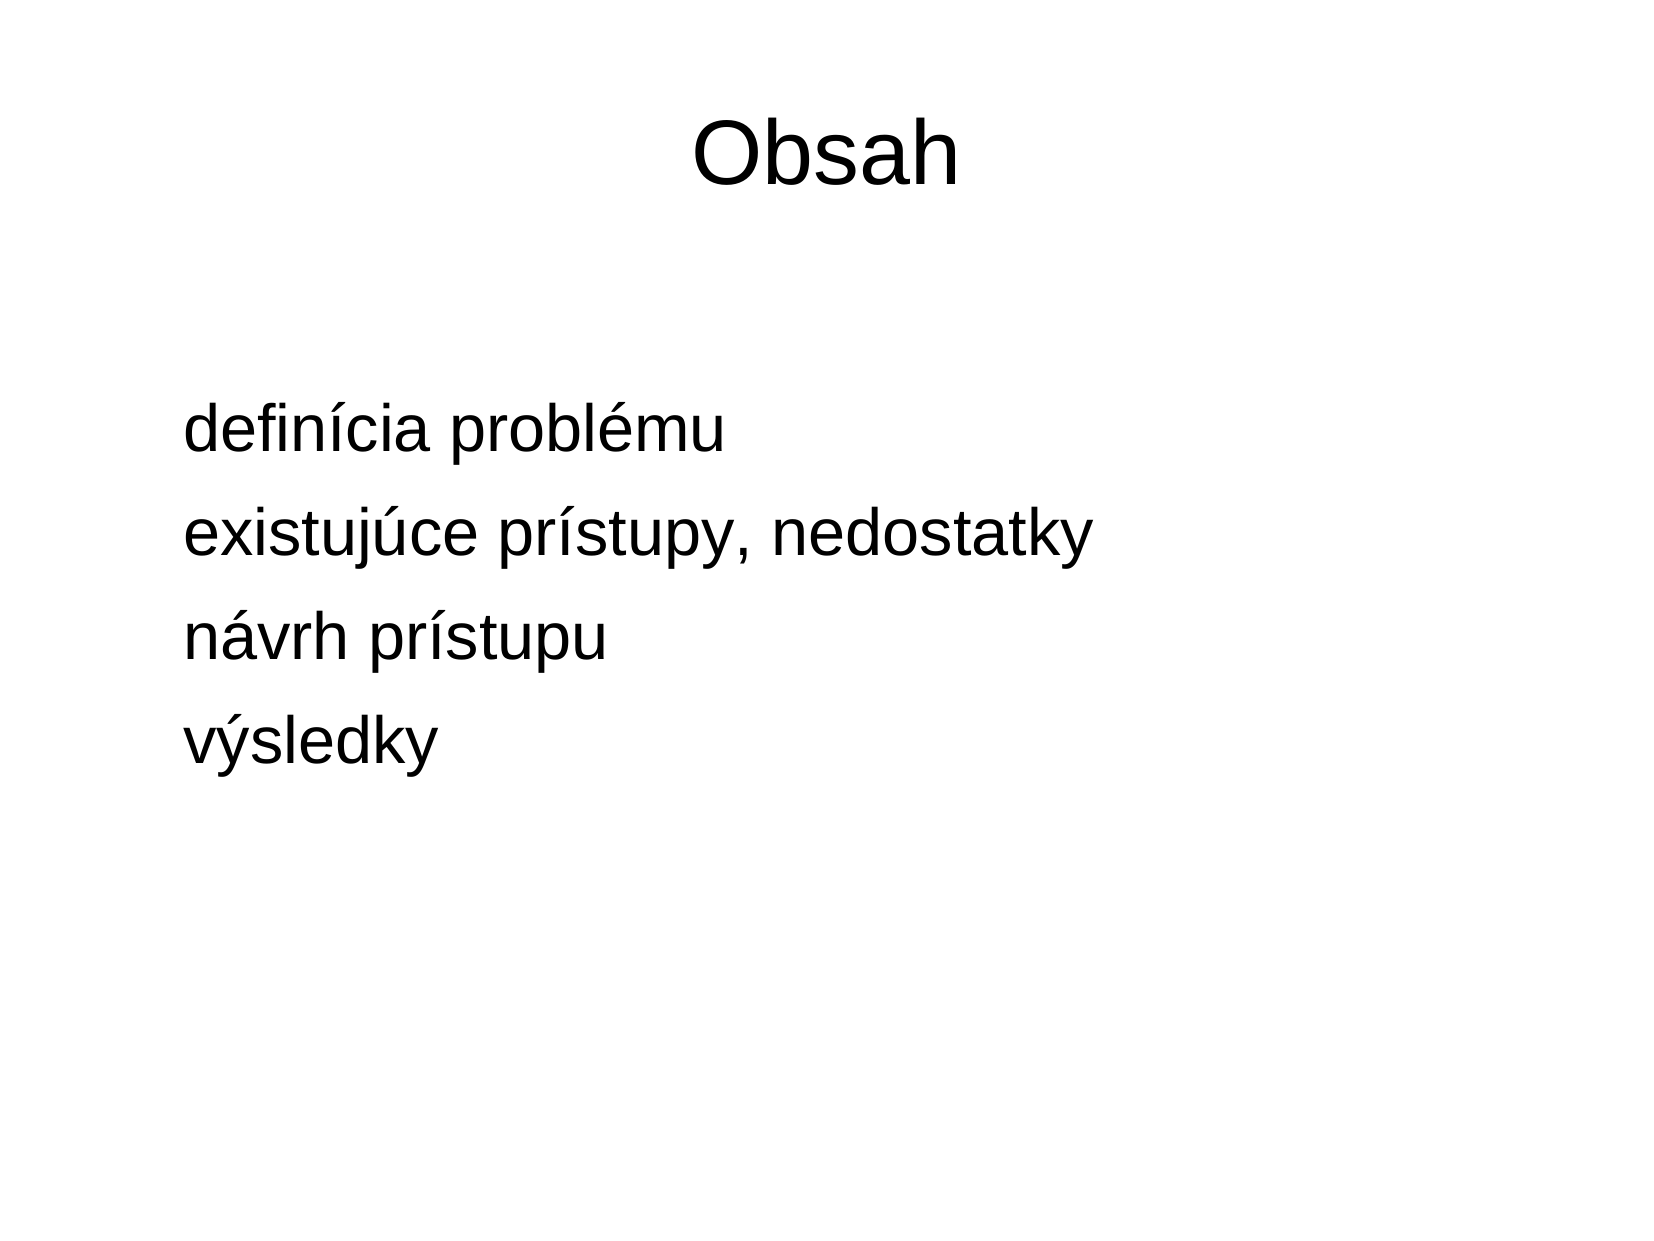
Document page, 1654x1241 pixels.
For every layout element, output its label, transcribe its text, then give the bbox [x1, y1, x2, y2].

list definícia problému existujúce prístupy, nedostatky návrh prístupu výsledky [165, 390, 1654, 869]
title Obsah [82, 49, 1571, 257]
